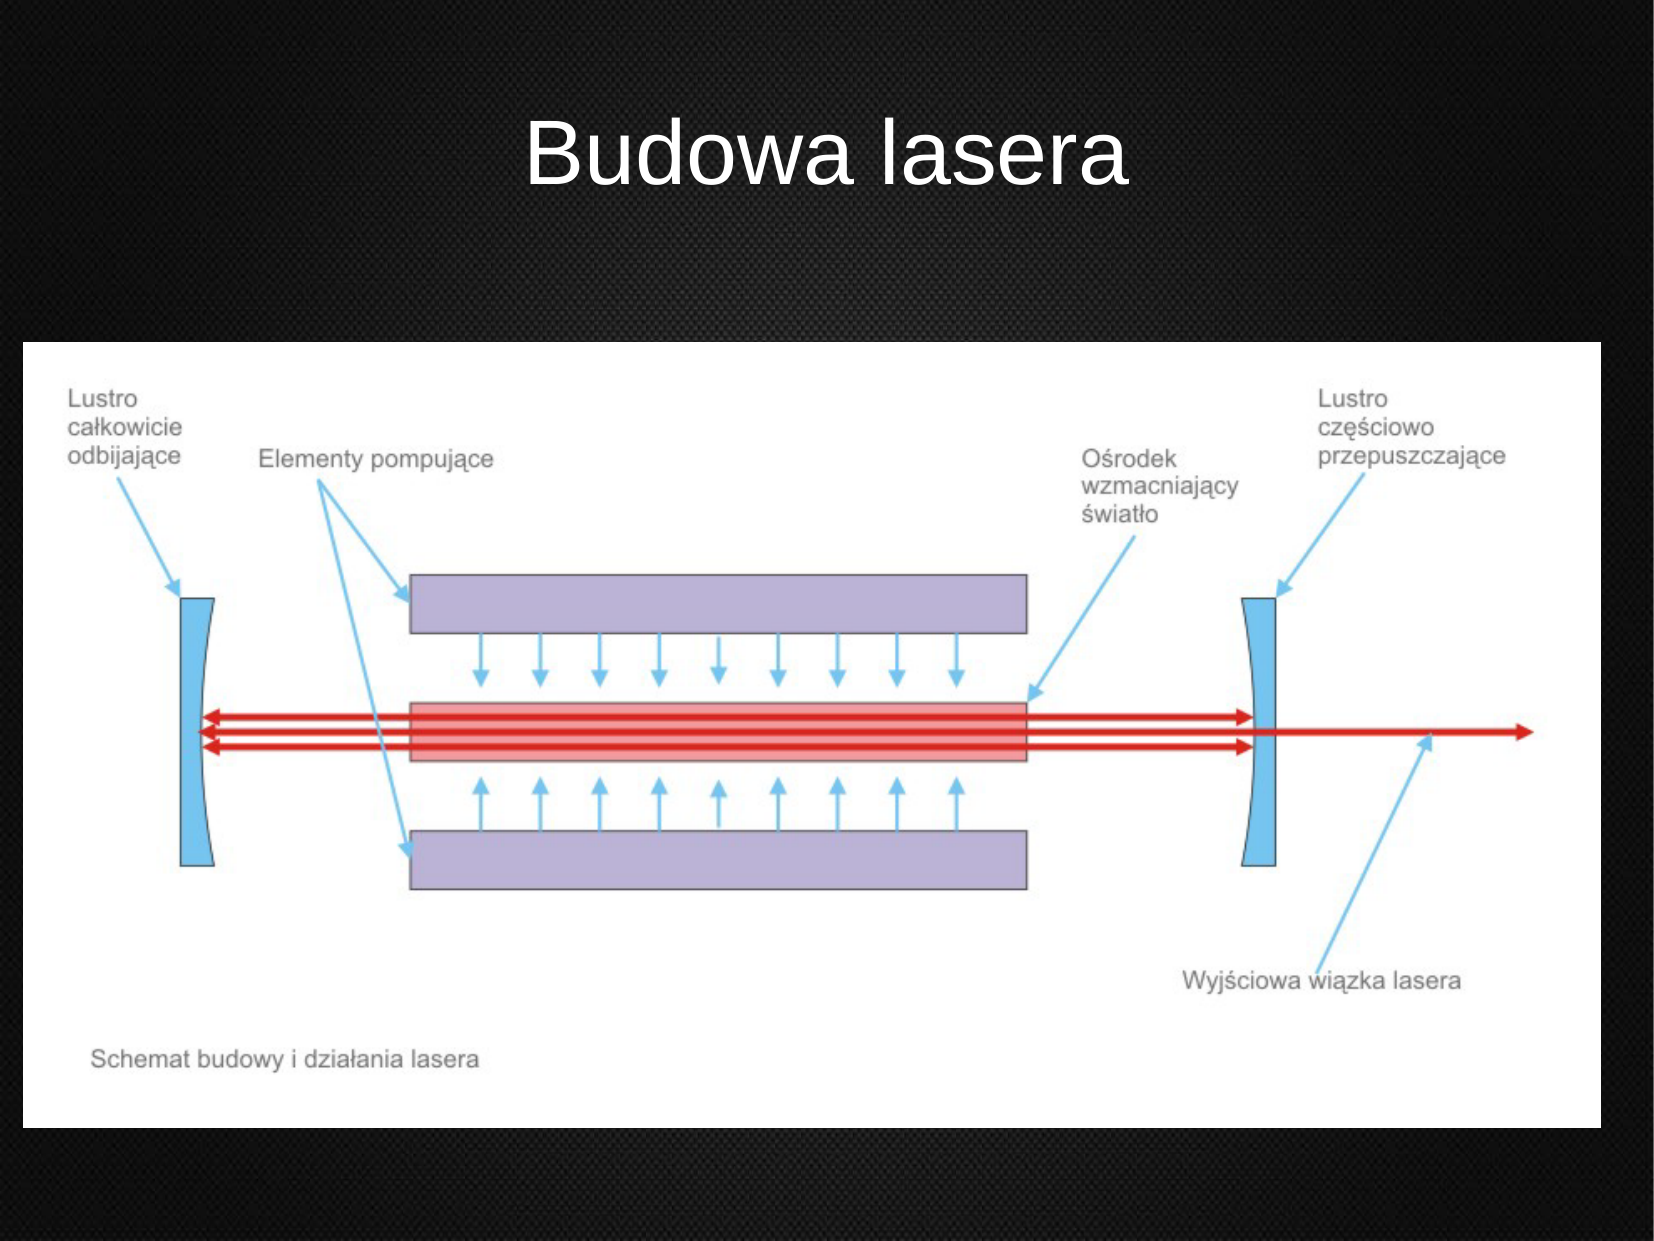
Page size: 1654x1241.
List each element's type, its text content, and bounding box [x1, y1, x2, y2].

title Budowa lasera [82, 49, 1571, 257]
picture [0, 0, 1654, 1241]
